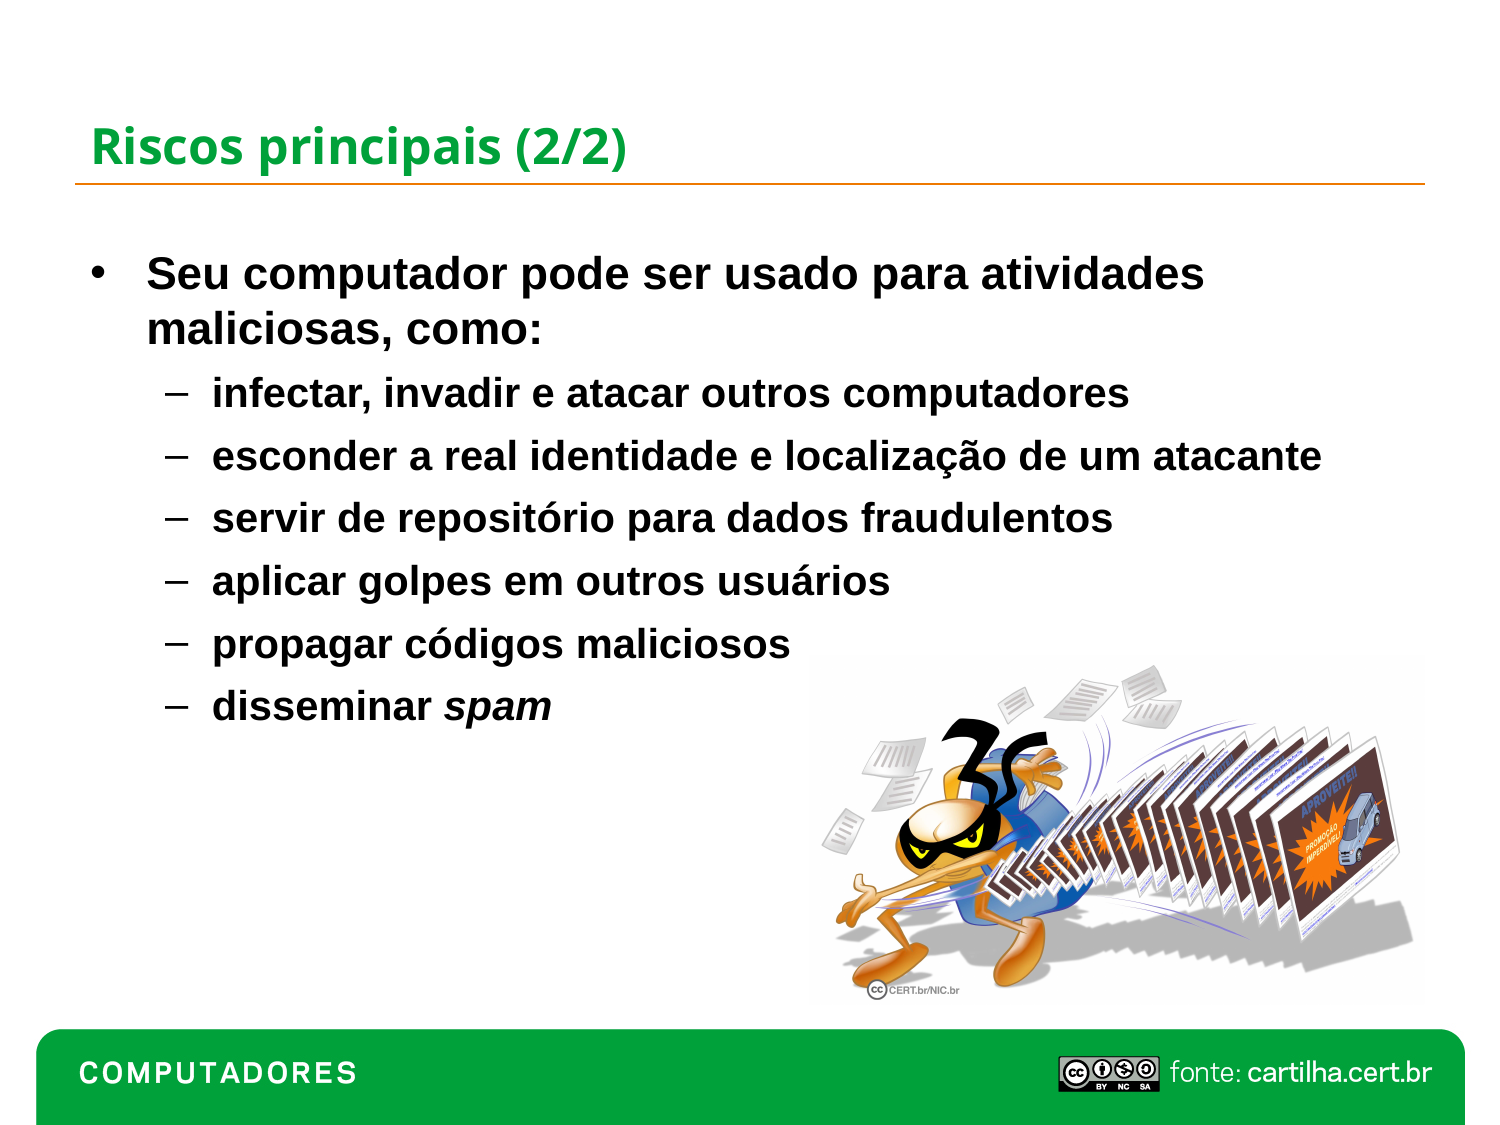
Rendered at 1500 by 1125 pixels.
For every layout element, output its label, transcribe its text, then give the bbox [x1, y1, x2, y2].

list Seu computador pode ser usado para atividades maliciosas, como: infectar, invadir e atacar outros computadores esconder a real identidade e localização de um atacante servir de repositório para dados fraudulentos aplicar golpes em outros usuários propagar códigos maliciosos disseminar spam [75, 236, 1425, 979]
title Riscos principais (2/2) [75, 54, 1425, 182]
picture [0, 0, 1500, 1125]
